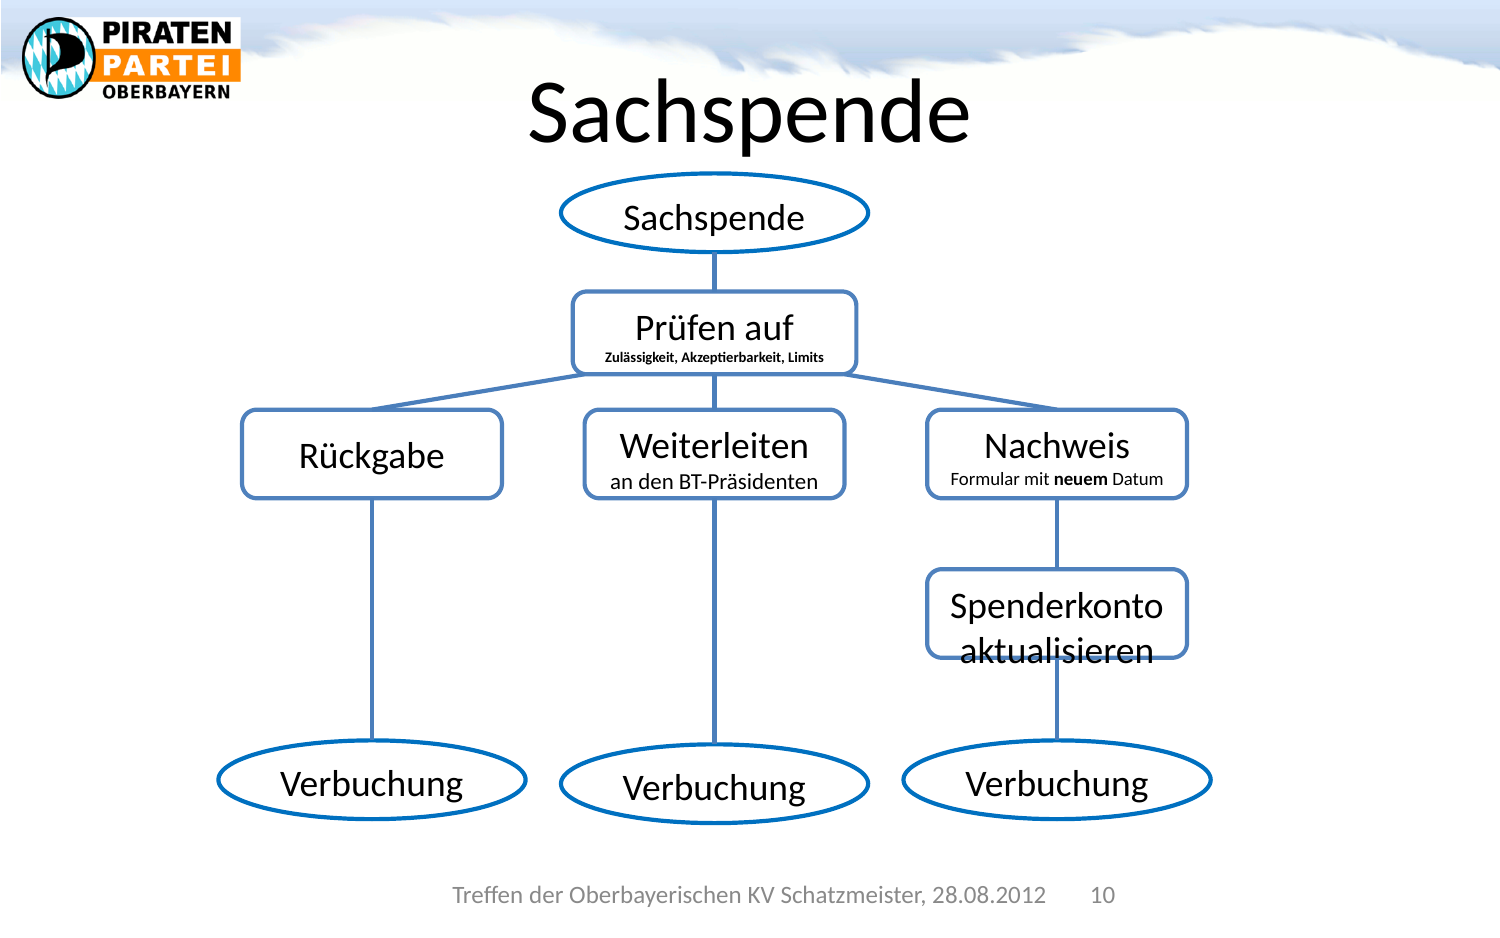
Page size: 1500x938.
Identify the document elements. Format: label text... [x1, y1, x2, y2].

text_box Treffen der Oberbayerischen KV Schatzmeister, 28.08.2012 [76, 868, 1074, 919]
text_box Verbuchung [218, 740, 526, 820]
text_box Weiterleiten an den BT-Präsidenten [584, 409, 845, 499]
text_box Rückgabe [242, 409, 502, 499]
text_box Nachweis Formular mit neuem Datum [927, 409, 1188, 499]
text_box Verbuchung [560, 744, 869, 824]
text_box Spenderkonto aktualisieren [927, 569, 1188, 658]
text_box [1074, 868, 1426, 919]
text_box Verbuchung [903, 740, 1211, 820]
text_box Sachspende [560, 173, 869, 253]
text_box Prüfen auf Zulässigkeit, Akzeptierbarkeit, Limits [572, 291, 857, 375]
title Sachspende [75, 37, 1426, 174]
